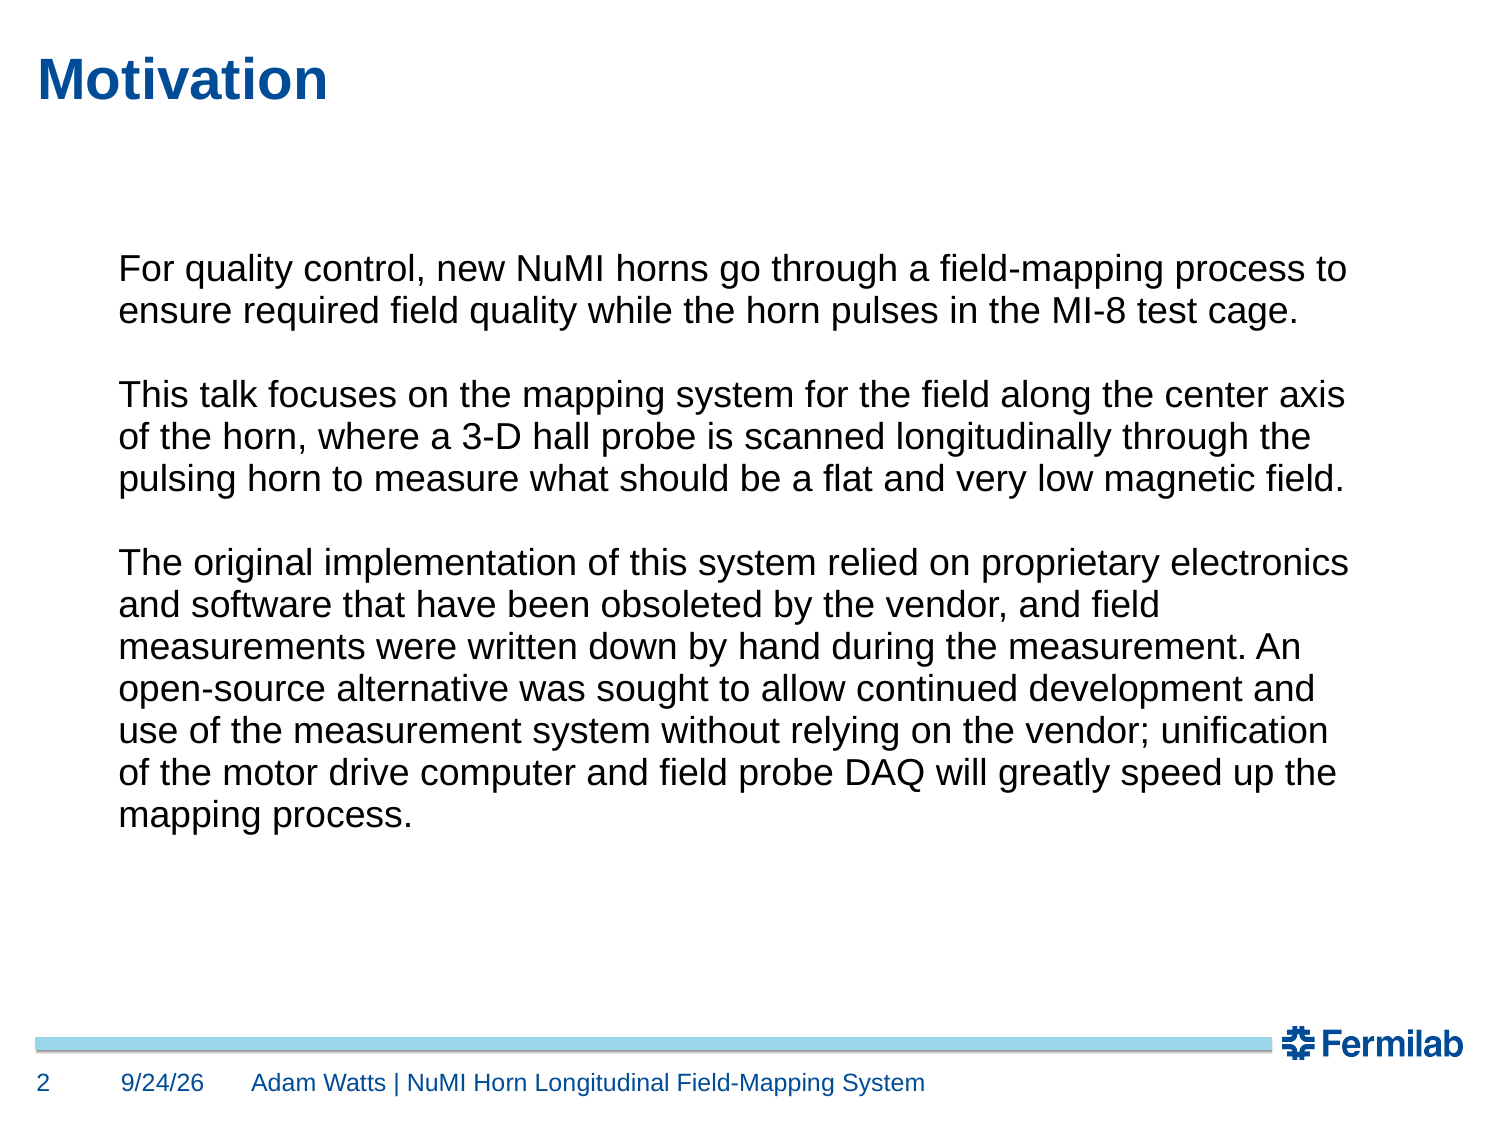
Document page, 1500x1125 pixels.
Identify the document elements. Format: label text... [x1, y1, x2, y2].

slide_number 9/19/19 [120, 1066, 232, 1107]
text_box For quality control, new NuMI horns go through a field-mapping process to ensure required field quality while the horn pulses in the MI-8 test cage. This talk focuses on the mapping system for the field along the center axis of the horn, where a 3-D hall probe is scanned longitudinally through the pulsing horn to measure what should be a flat and very low magnetic field. The original implementation of this system relied on proprietary electronics and software that have been obsoleted by the vendor, and field measurements were written down by hand during the measurement. An open-source alternative was sought to allow continued development and use of the measurement system without relying on the vendor; unification of the motor drive computer and field probe DAQ will greatly speed up the mapping process. [103, 240, 1380, 844]
title Motivation [37, 41, 1463, 112]
picture [1282, 1026, 1463, 1060]
slide_number <number> [36, 1066, 105, 1106]
footer Adam Watts | NuMI Horn Longitudinal Field-Mapping System [251, 1066, 1279, 1107]
